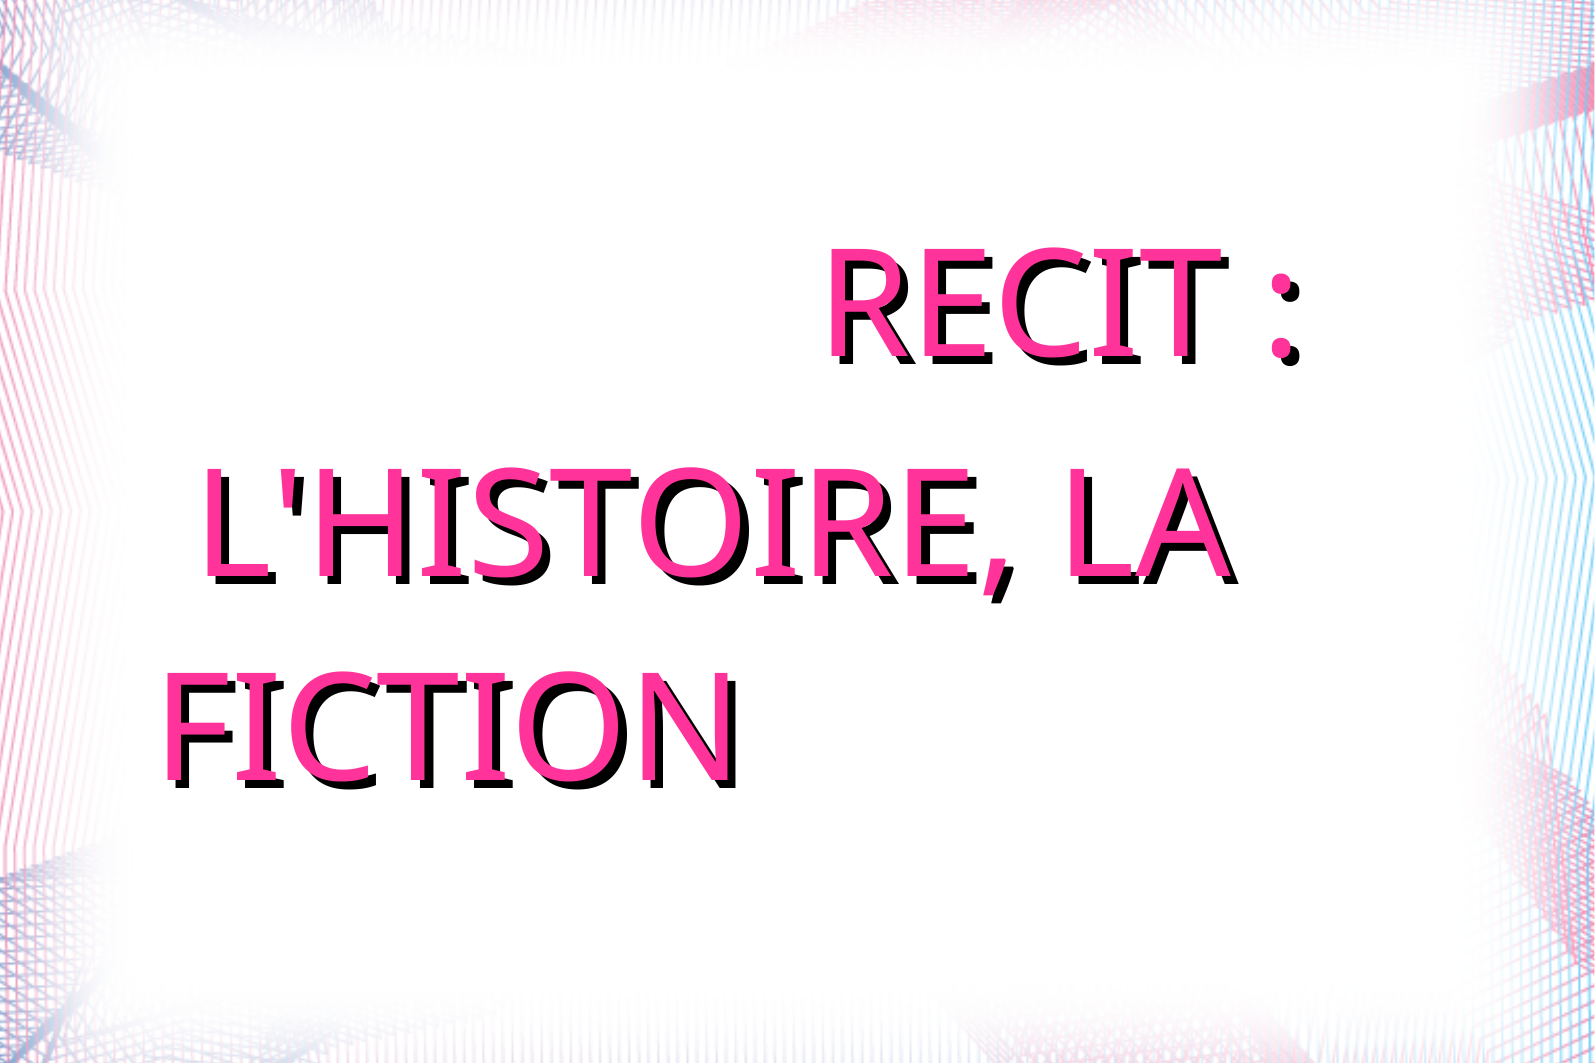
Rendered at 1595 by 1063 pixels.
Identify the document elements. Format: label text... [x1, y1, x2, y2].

list RECIT : L'HISTOIRE, LA FICTION [82, 196, 1518, 898]
picture [0, 0, 1595, 1063]
